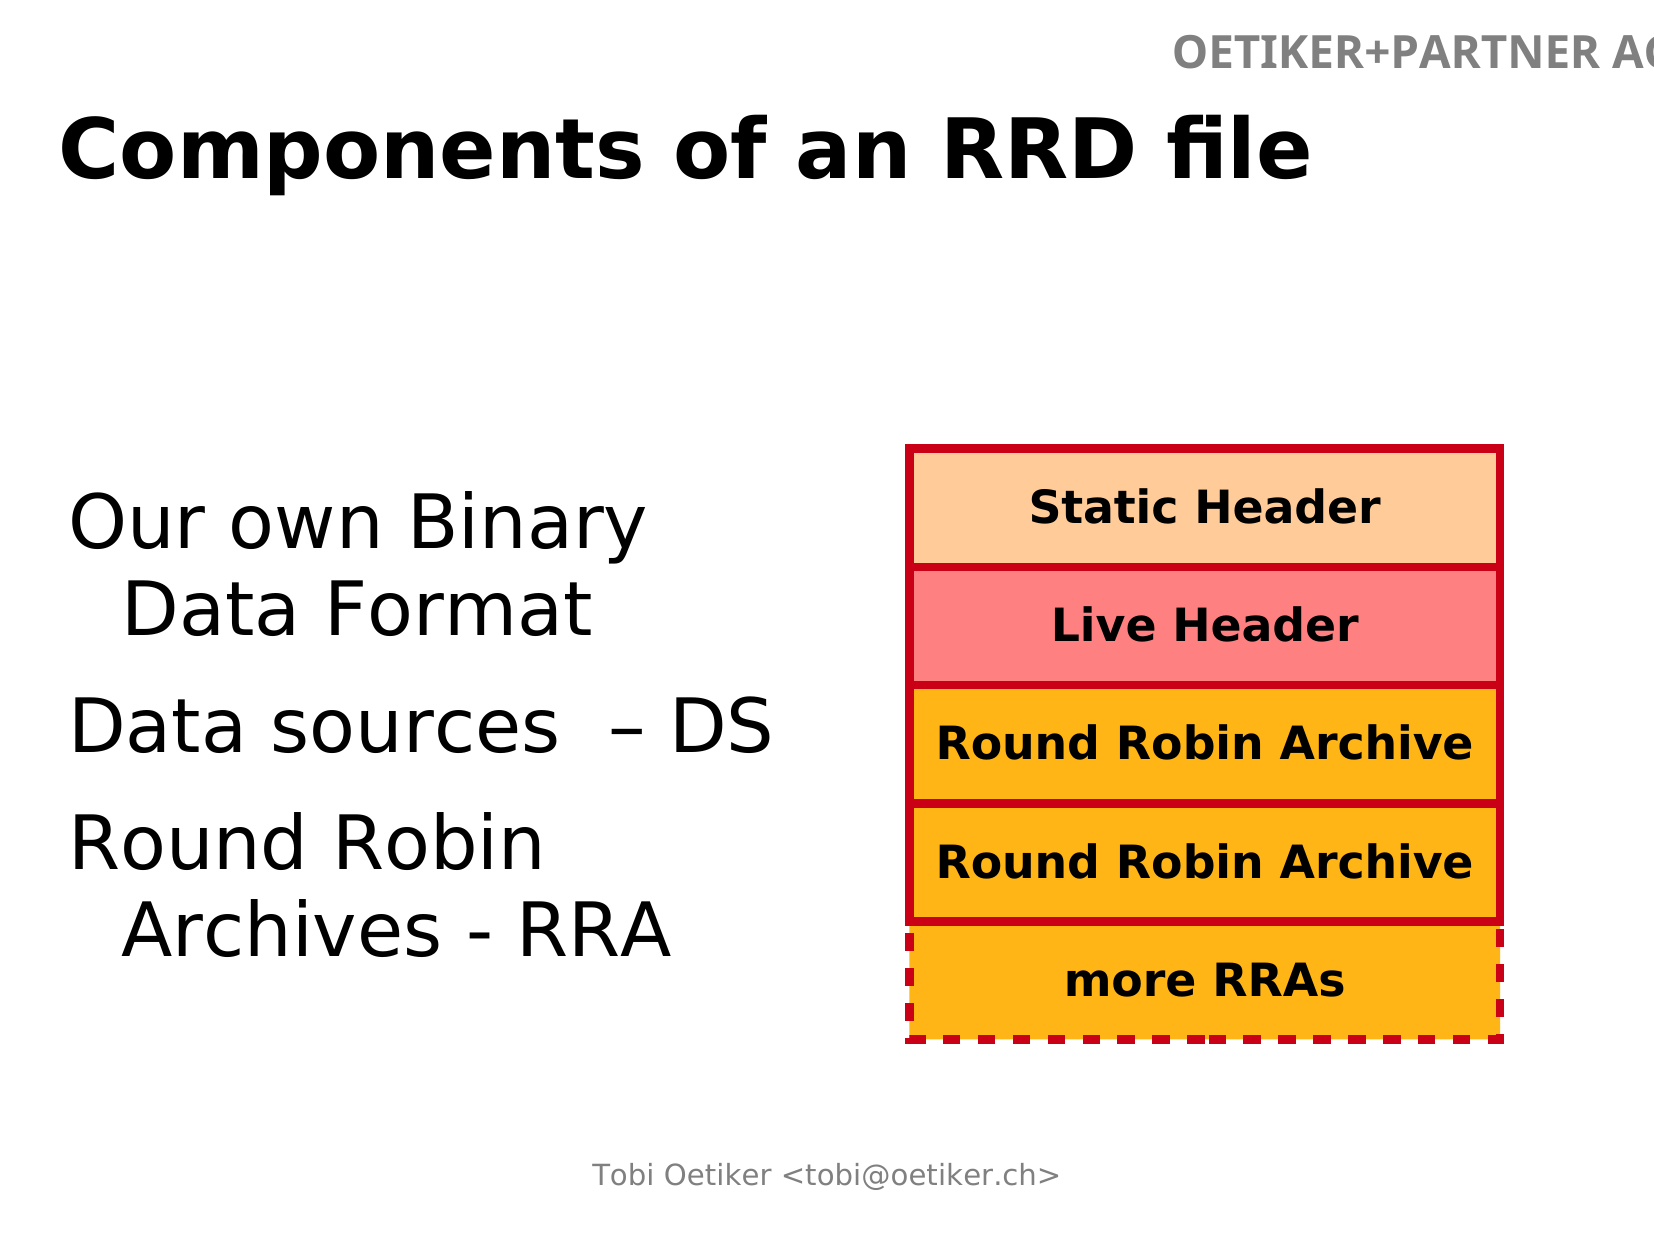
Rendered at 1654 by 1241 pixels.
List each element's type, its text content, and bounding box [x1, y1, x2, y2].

list Our own Binary Data Format Data sources – DS Round Robin Archives - RRA [50, 479, 851, 1065]
text_box more RRAs [909, 922, 1501, 1040]
title Components of an RRD file [59, 75, 1607, 225]
text_box Live Header [909, 566, 1501, 686]
text_box Round Robin Archive [909, 803, 1501, 922]
text_box Round Robin Archive [909, 686, 1501, 803]
text_box Static Header [909, 448, 1501, 566]
